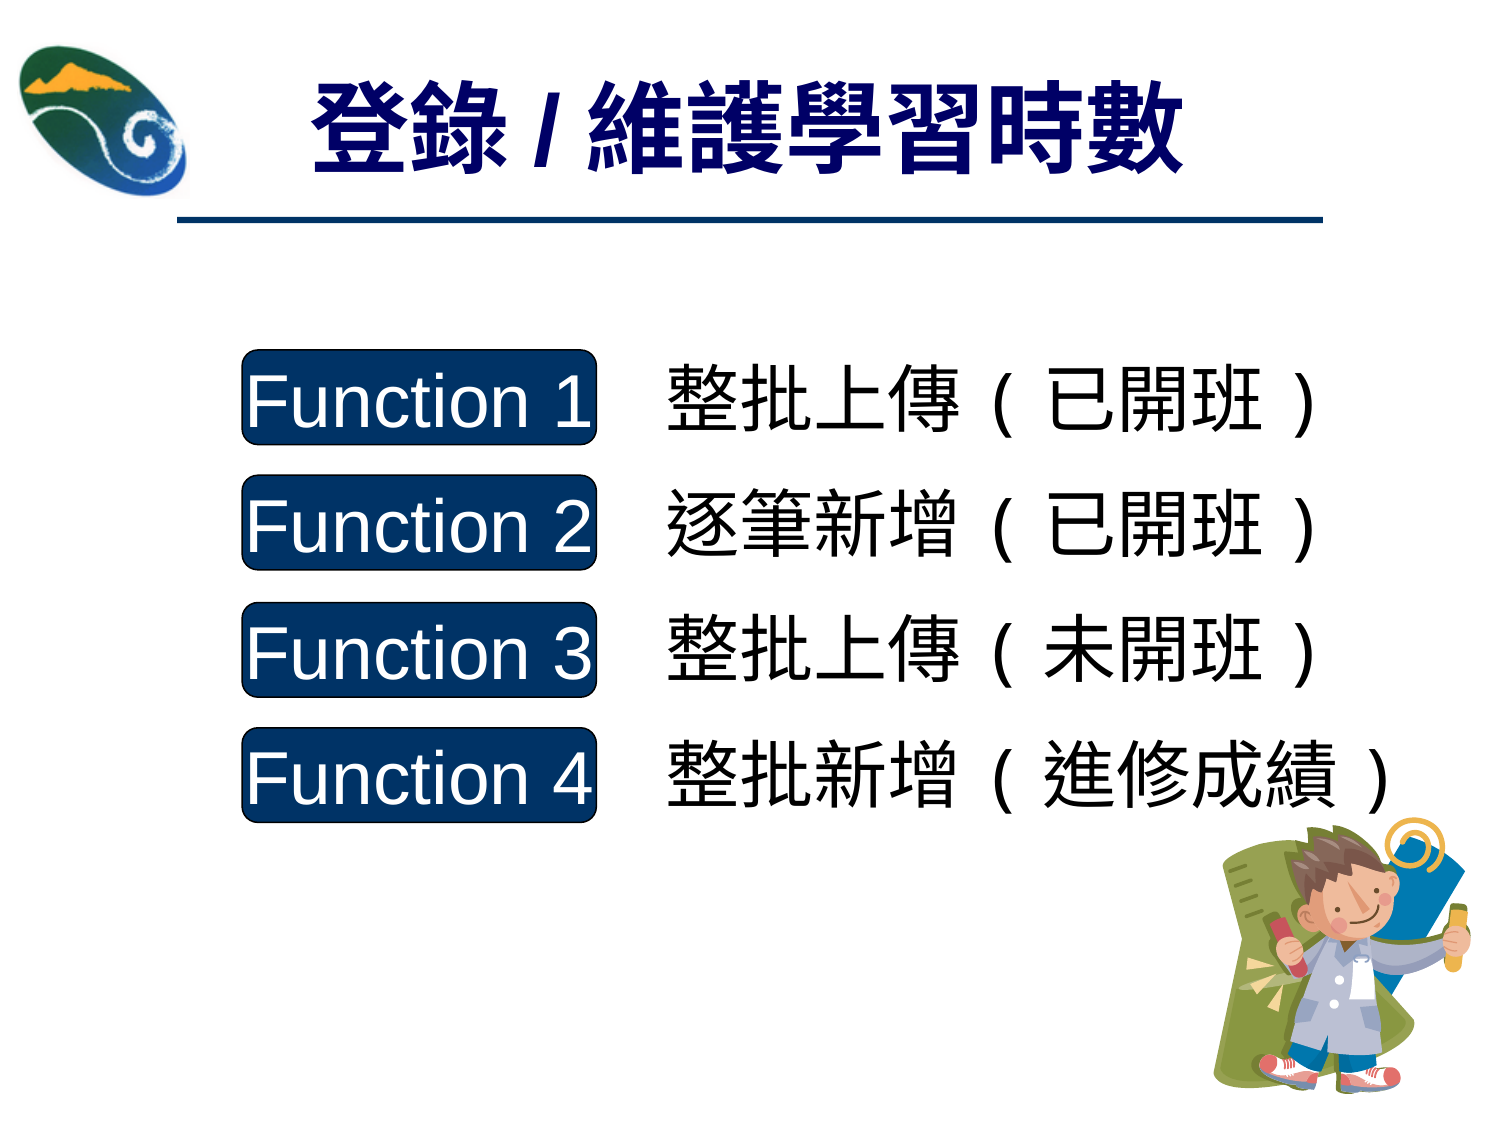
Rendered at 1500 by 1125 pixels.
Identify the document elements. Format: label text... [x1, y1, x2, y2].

list 整批上傳(已開班) 逐筆新增(已開班) 整批上傳(未開班) 整批新增(進修成績) [75, 326, 1426, 858]
text_box 登錄/維護學習時數 [110, 55, 1385, 196]
text_box Function 4 [242, 727, 597, 823]
picture [1213, 817, 1471, 1094]
text_box Function 1 [242, 349, 597, 445]
text_box Function 3 [242, 602, 597, 698]
text_box Function 2 [242, 475, 597, 570]
picture [17, 42, 190, 199]
